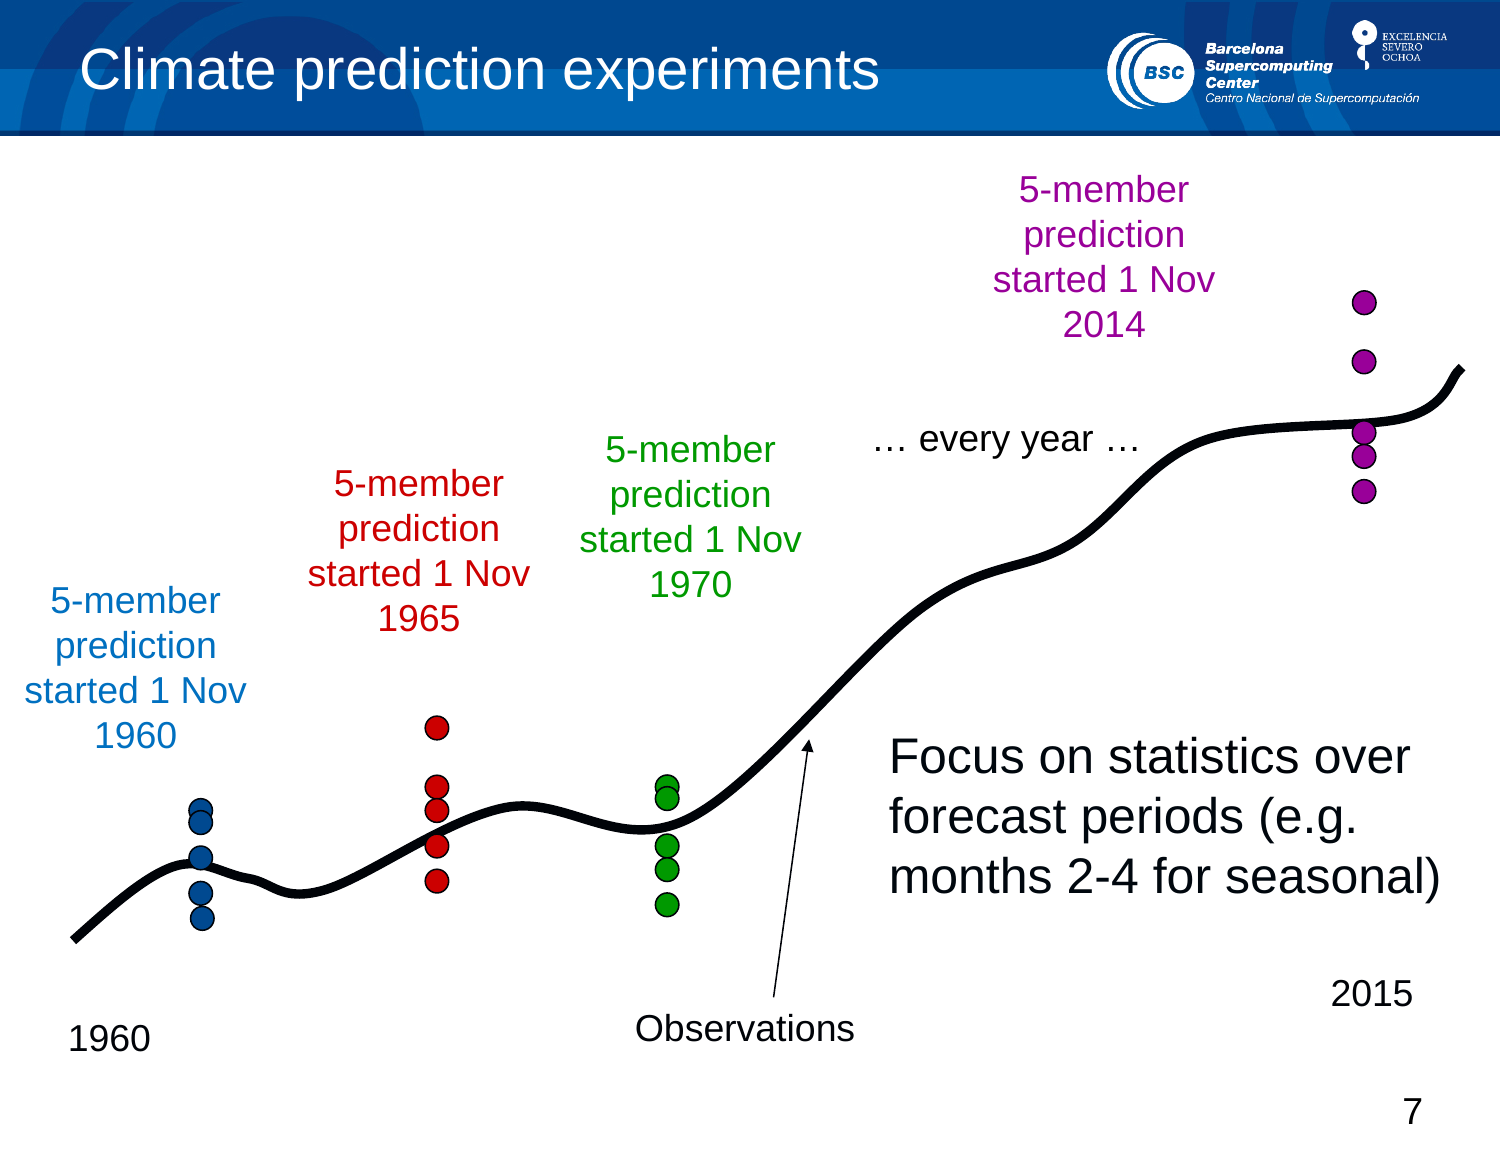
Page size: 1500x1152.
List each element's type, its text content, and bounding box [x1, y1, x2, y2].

text_box [188, 881, 215, 931]
text_box [425, 834, 449, 858]
text_box [425, 775, 449, 823]
text_box 5-member prediction started 1 Nov 1965 [265, 451, 573, 647]
text_box [1352, 349, 1376, 374]
text_box [425, 716, 449, 740]
text_box [188, 798, 213, 835]
text_box [655, 774, 679, 811]
text_box 5-member prediction started 1 Nov 2014 [950, 157, 1258, 353]
text_box 1960 [17, 961, 172, 1067]
text_box [1352, 290, 1377, 315]
text_box 5-member prediction started 1 Nov 1960 [0, 568, 290, 765]
text_box [188, 846, 213, 870]
text_box 2015 [1305, 961, 1459, 1022]
text_box Focus on statistics over forecast periods (e.g. months 2-4 for seasonal) [873, 716, 1459, 912]
text_box [655, 834, 679, 882]
title Climate prediction experiments [65, 23, 1081, 139]
text_box [1352, 479, 1376, 504]
text_box … every year … [820, 405, 1247, 467]
text_box 5-member prediction started 1 Nov 1970 [537, 417, 845, 614]
text_box Observations [620, 996, 940, 1058]
text_box [655, 892, 679, 917]
text_box [1352, 420, 1376, 469]
picture [0, 0, 1500, 136]
text_box [425, 869, 449, 893]
